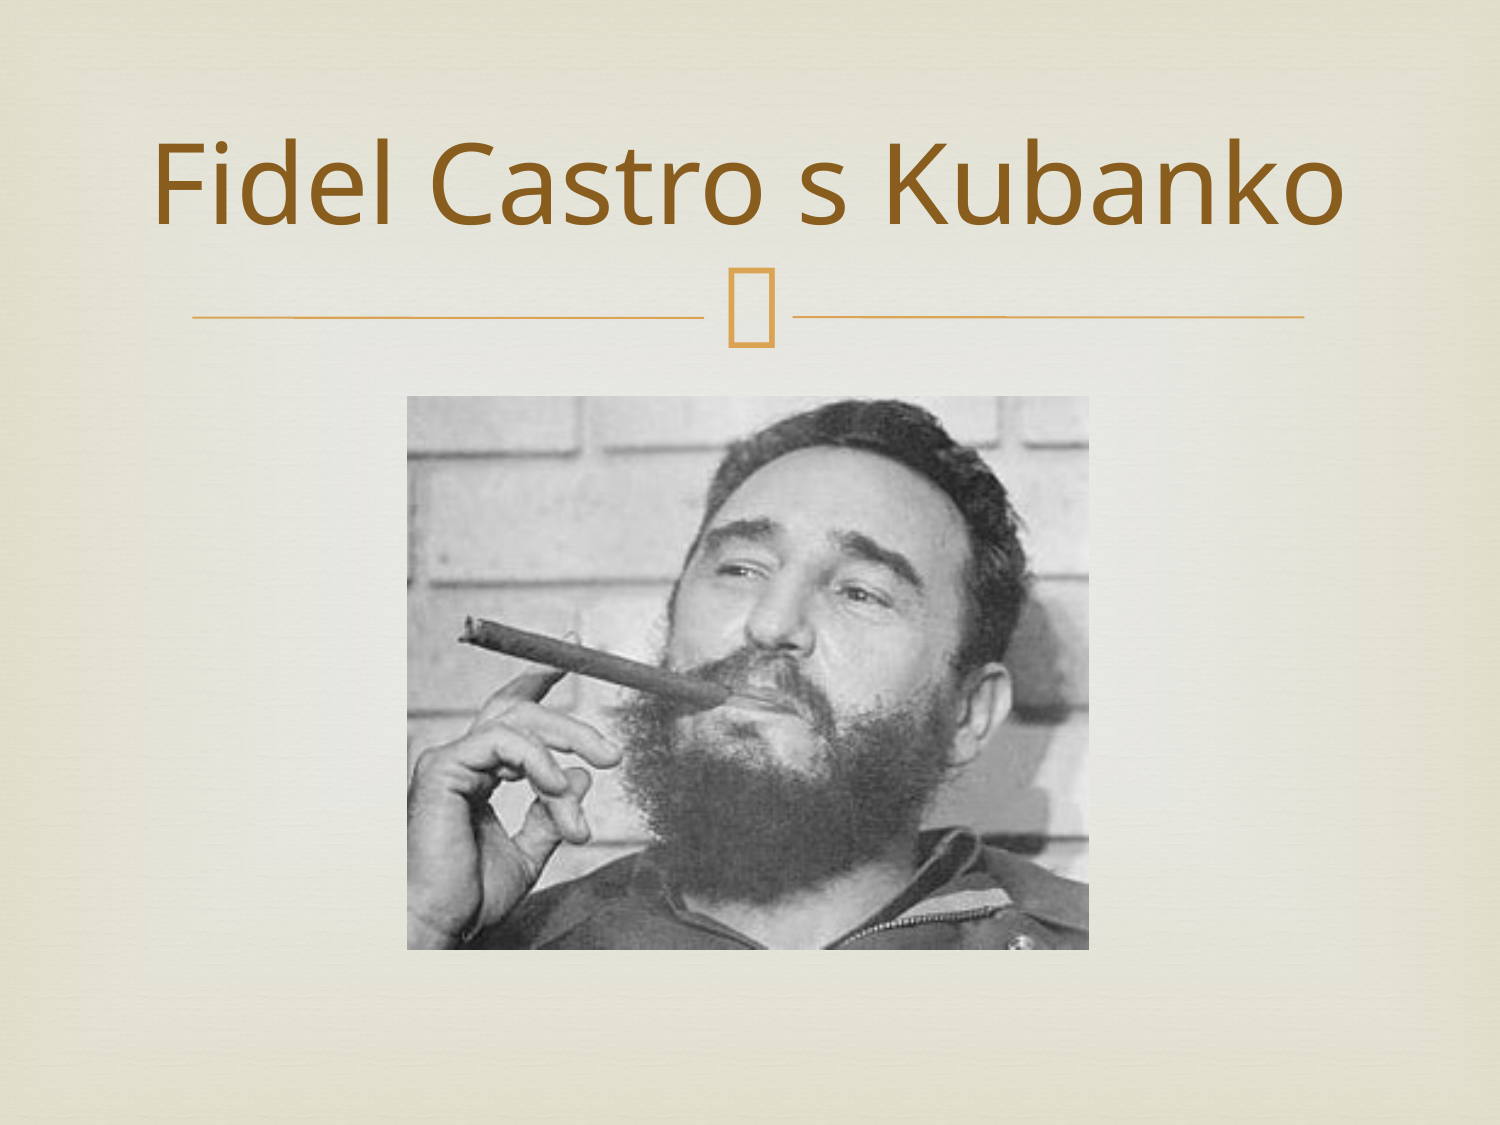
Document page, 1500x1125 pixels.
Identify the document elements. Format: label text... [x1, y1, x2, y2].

title Fidel Castro s Kubanko [113, 93, 1386, 267]
picture [407, 396, 1089, 950]
